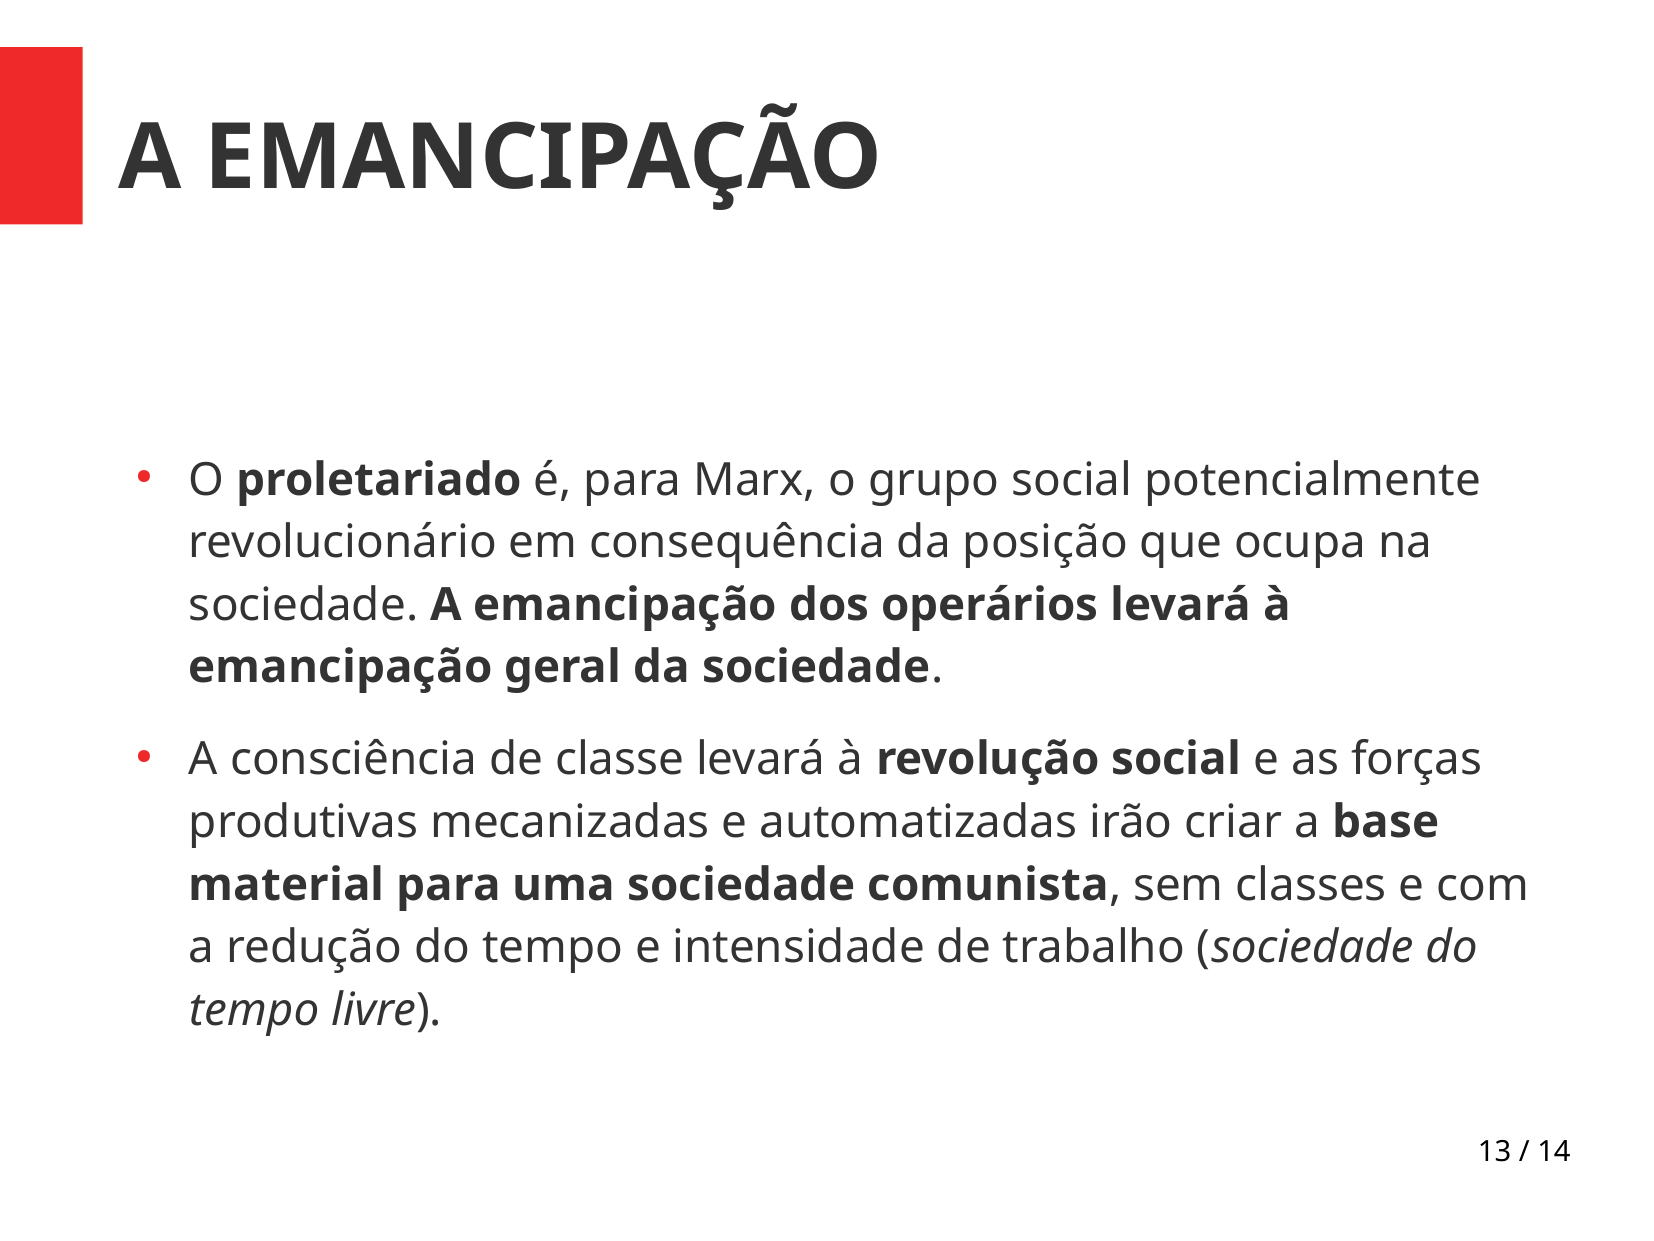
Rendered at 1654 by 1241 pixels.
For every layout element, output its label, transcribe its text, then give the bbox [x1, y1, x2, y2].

list O proletariado é, para Marx, o grupo social potencialmente revolucionário em consequência da posição que ocupa na sociedade. A emancipação dos operários levará à emancipação geral da sociedade. A consciência de classe levará à revolução social e as forças produtivas mecanizadas e automatizadas irão criar a base material para uma sociedade comunista, sem classes e com a redução do tempo e intensidade de trabalho (sociedade do tempo livre). [118, 354, 1536, 1074]
title A EMANCIPAÇÃO [118, 49, 1571, 257]
